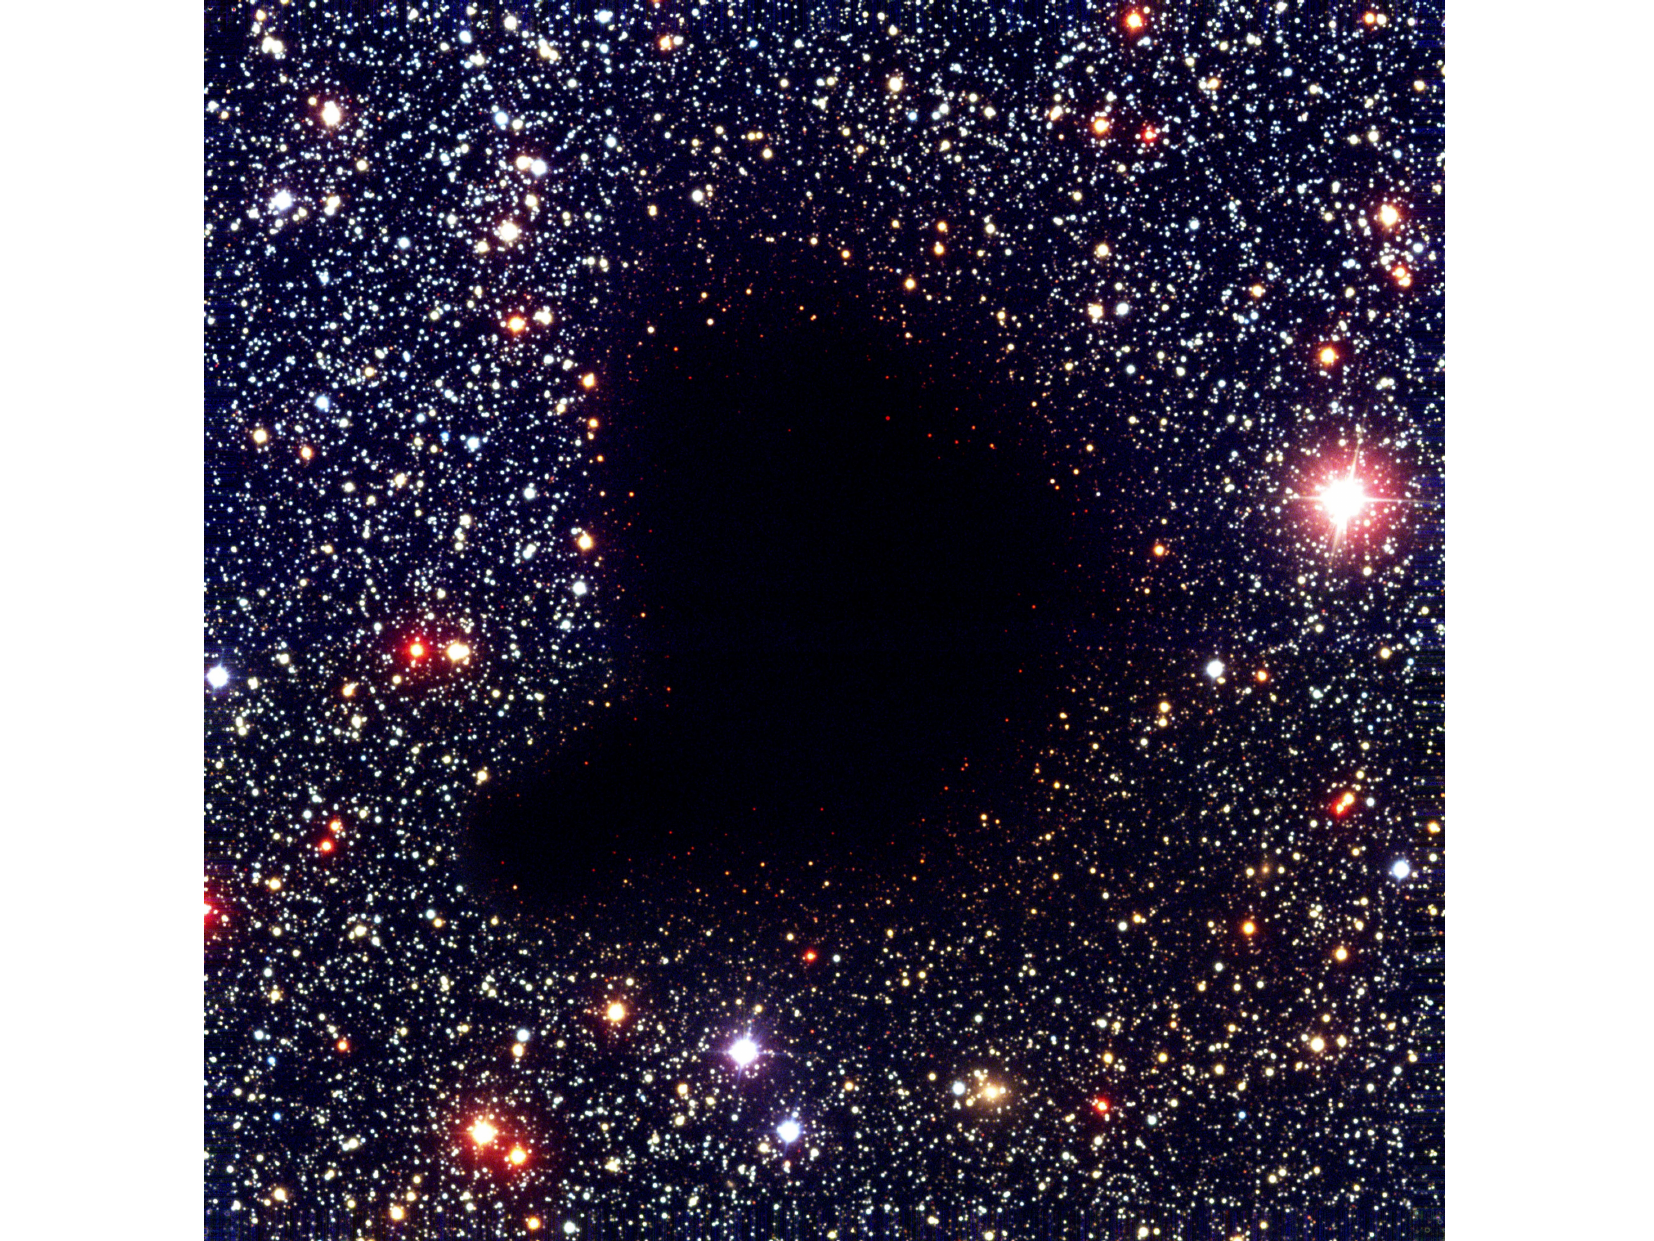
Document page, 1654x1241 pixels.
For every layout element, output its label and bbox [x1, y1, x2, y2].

picture [204, 0, 1445, 1241]
